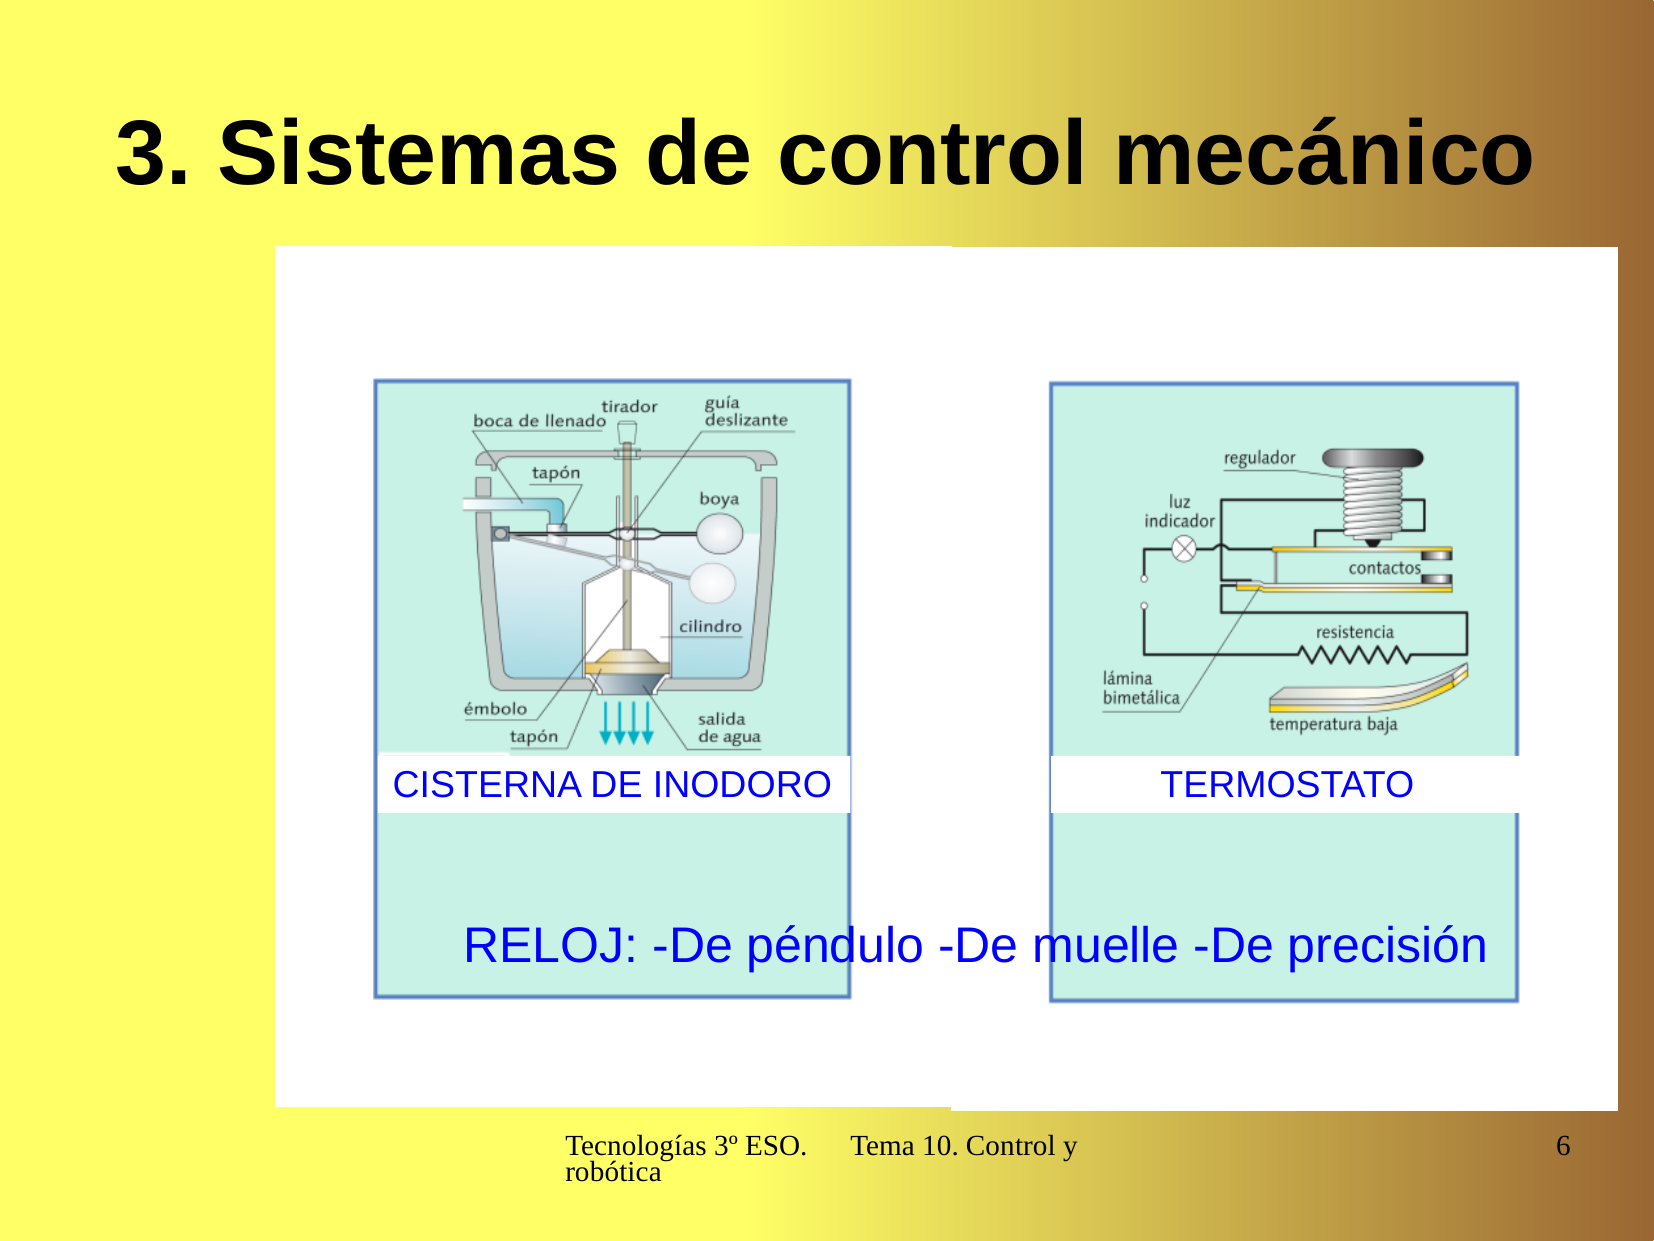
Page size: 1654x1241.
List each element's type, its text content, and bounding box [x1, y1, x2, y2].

picture [275, 247, 1618, 1111]
text_box TERMOSTATO [1051, 755, 1524, 813]
text_box RELOJ: -De péndulo -De muelle -De precisión [448, 909, 1554, 1075]
title 3. Sistemas de control mecánico [82, 49, 1571, 257]
text_box CISTERNA DE INODORO [377, 755, 851, 813]
